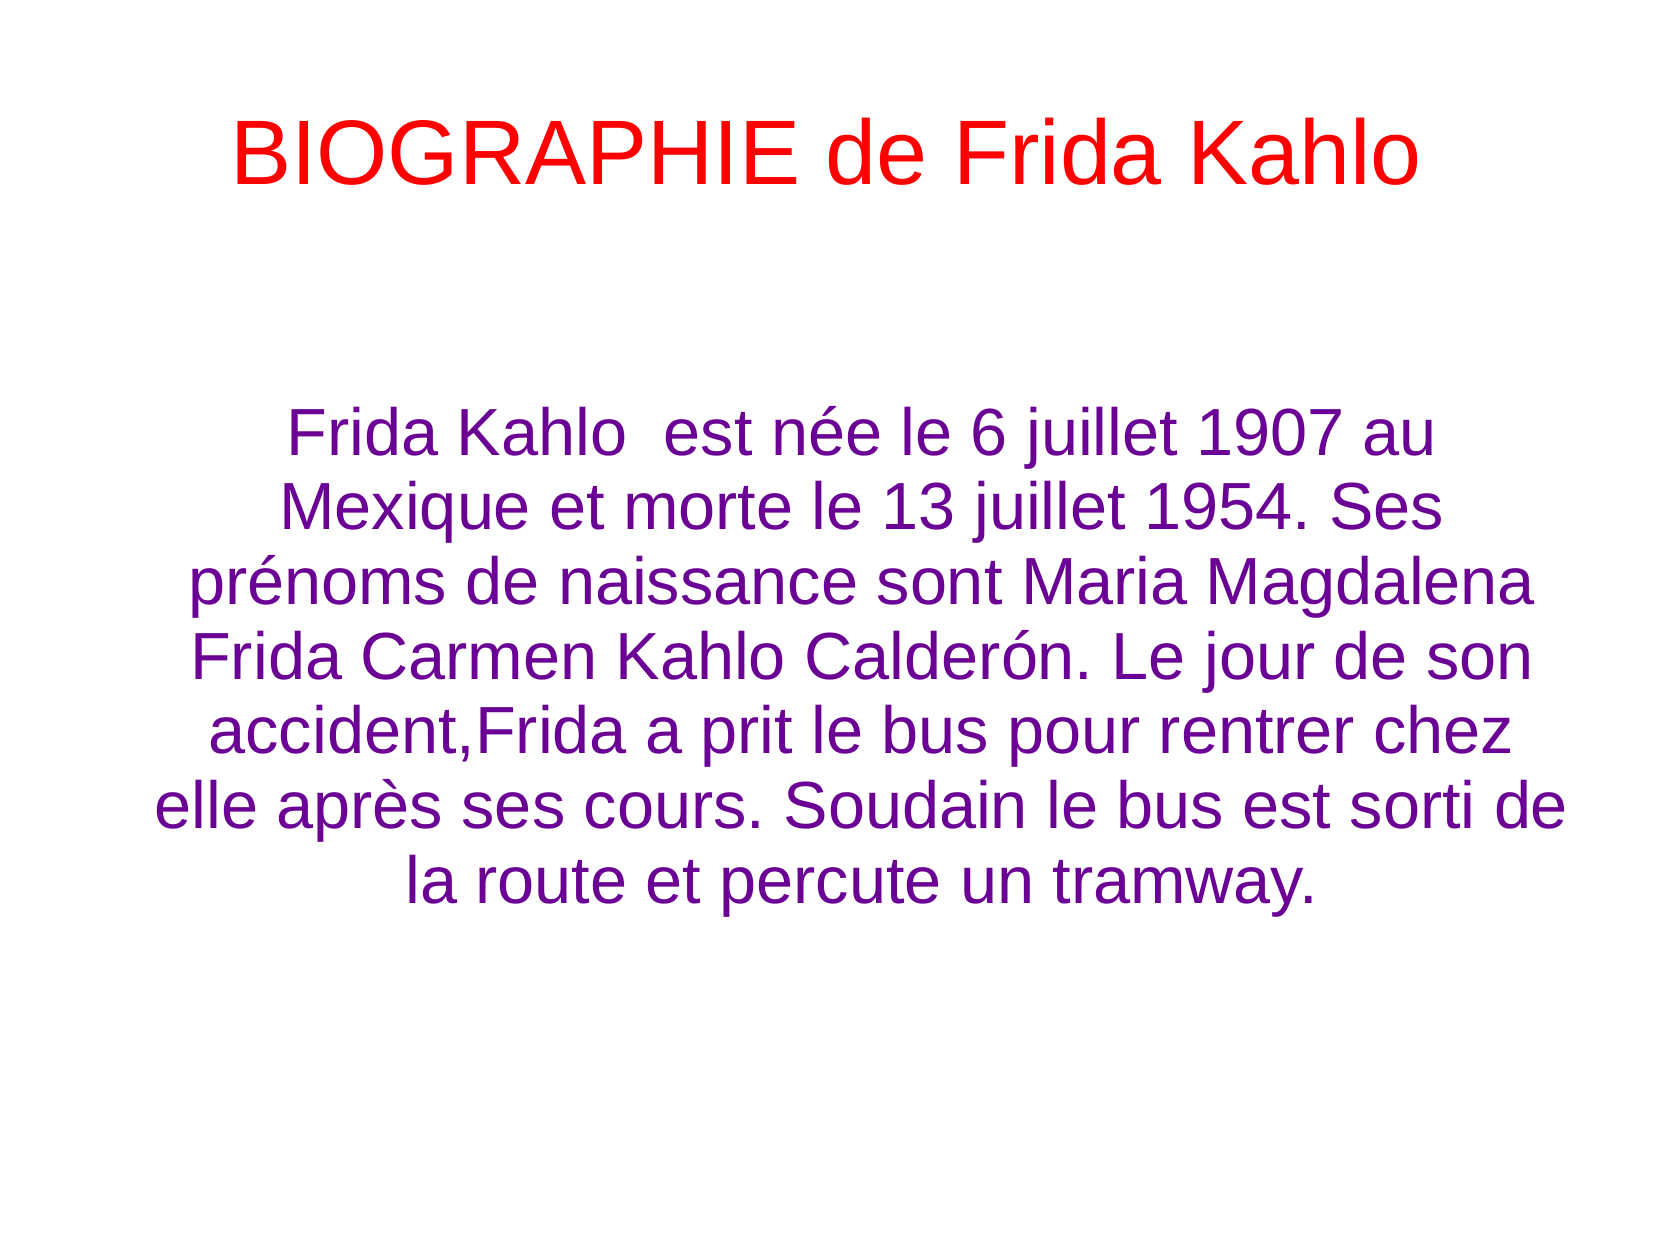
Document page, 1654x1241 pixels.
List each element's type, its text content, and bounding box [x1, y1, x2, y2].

list Frida Kahlo est née le 6 juillet 1907 au Mexique et morte le 13 juillet 1954. Ses prénoms de naissance sont Maria Magdalena Frida Carmen Kahlo Calderón. Le jour de son accident,Frida a prit le bus pour rentrer chez elle après ses cours. Soudain le bus est sorti de la route et percute un tramway. [82, 290, 1571, 916]
title BIOGRAPHIE de Frida Kahlo [82, 49, 1571, 257]
